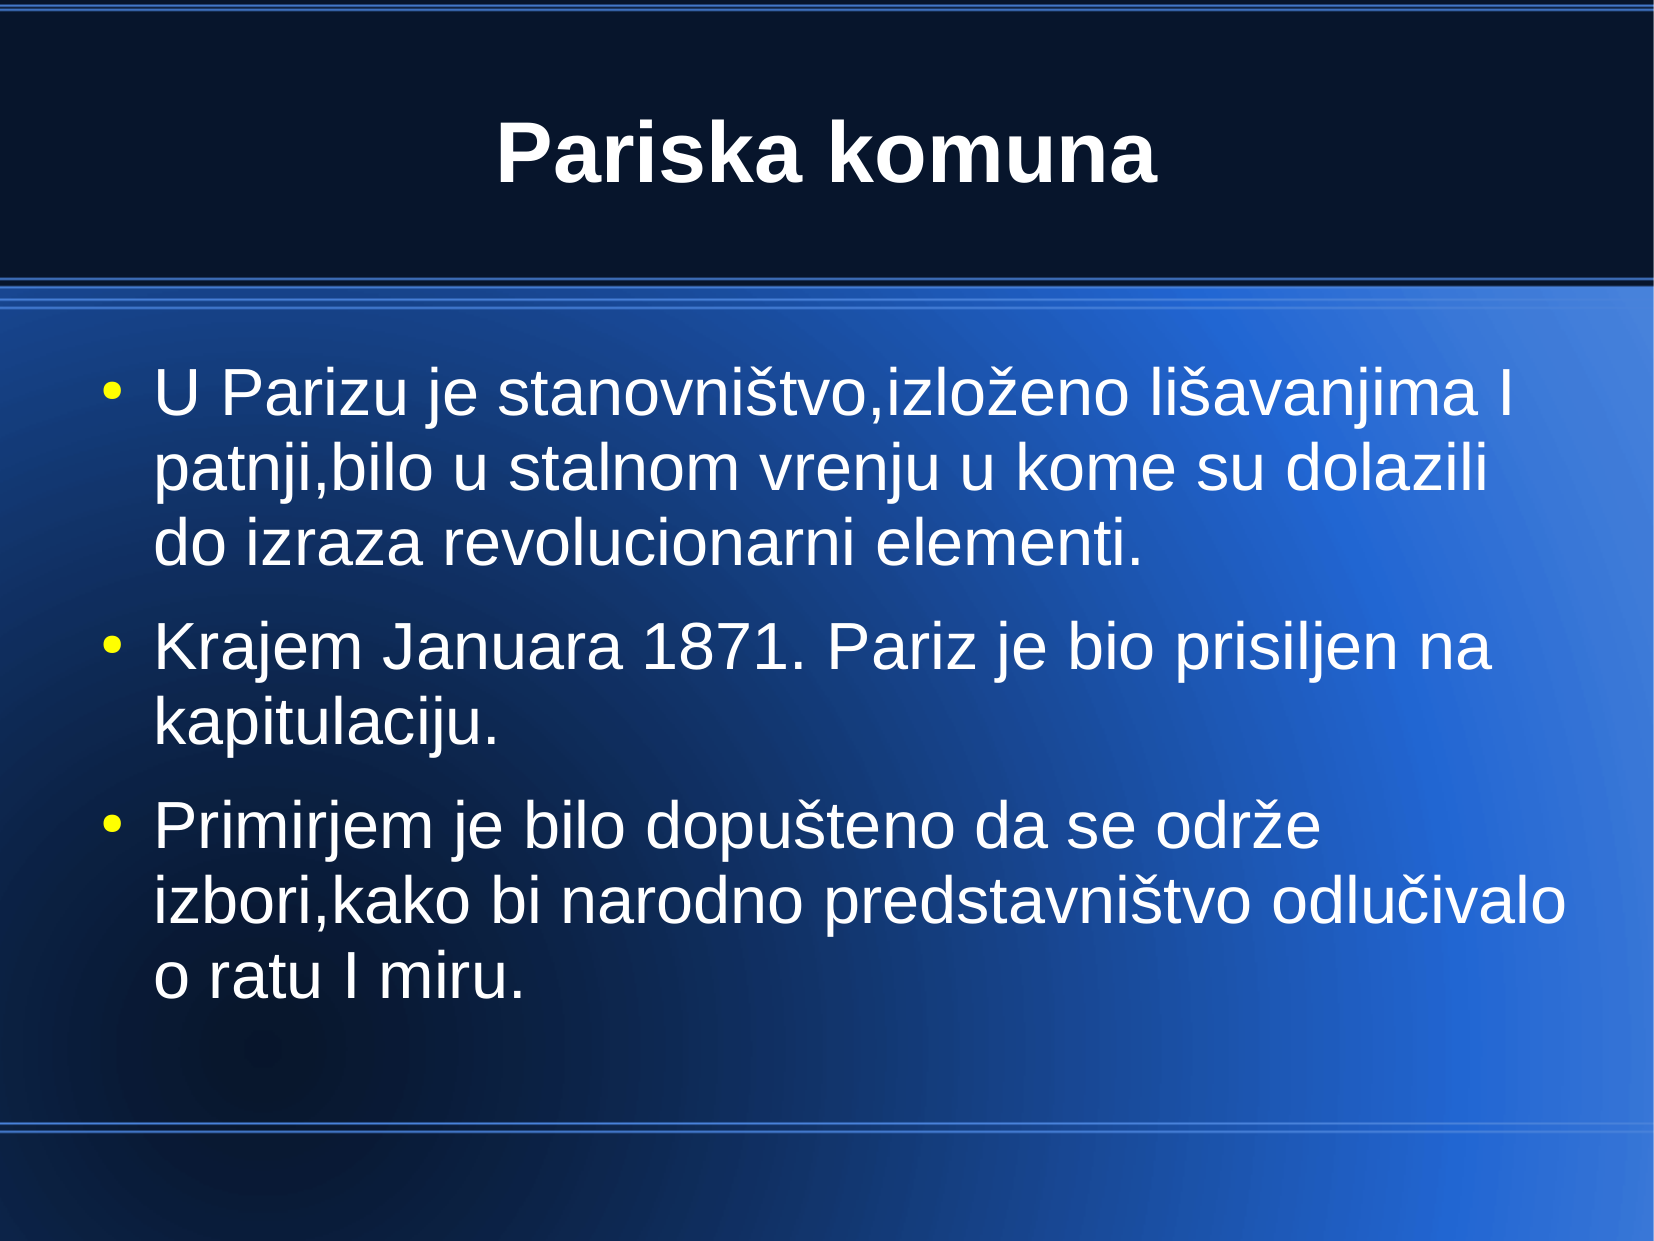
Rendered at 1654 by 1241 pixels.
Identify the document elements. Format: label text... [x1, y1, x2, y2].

title Pariska komuna [82, 49, 1571, 257]
picture [0, 0, 1654, 1241]
list U Parizu je stanovništvo,izloženo lišavanjima I patnji,bilo u stalnom vrenju u kome su dolazili do izraza revolucionarni elementi. Krajem Januara 1871. Pariz je bio prisiljen na kapitulaciju. Primirjem je bilo dopušteno da se održe izbori,kako bi narodno predstavništvo odlučivalo o ratu I miru. [82, 355, 1571, 1075]
